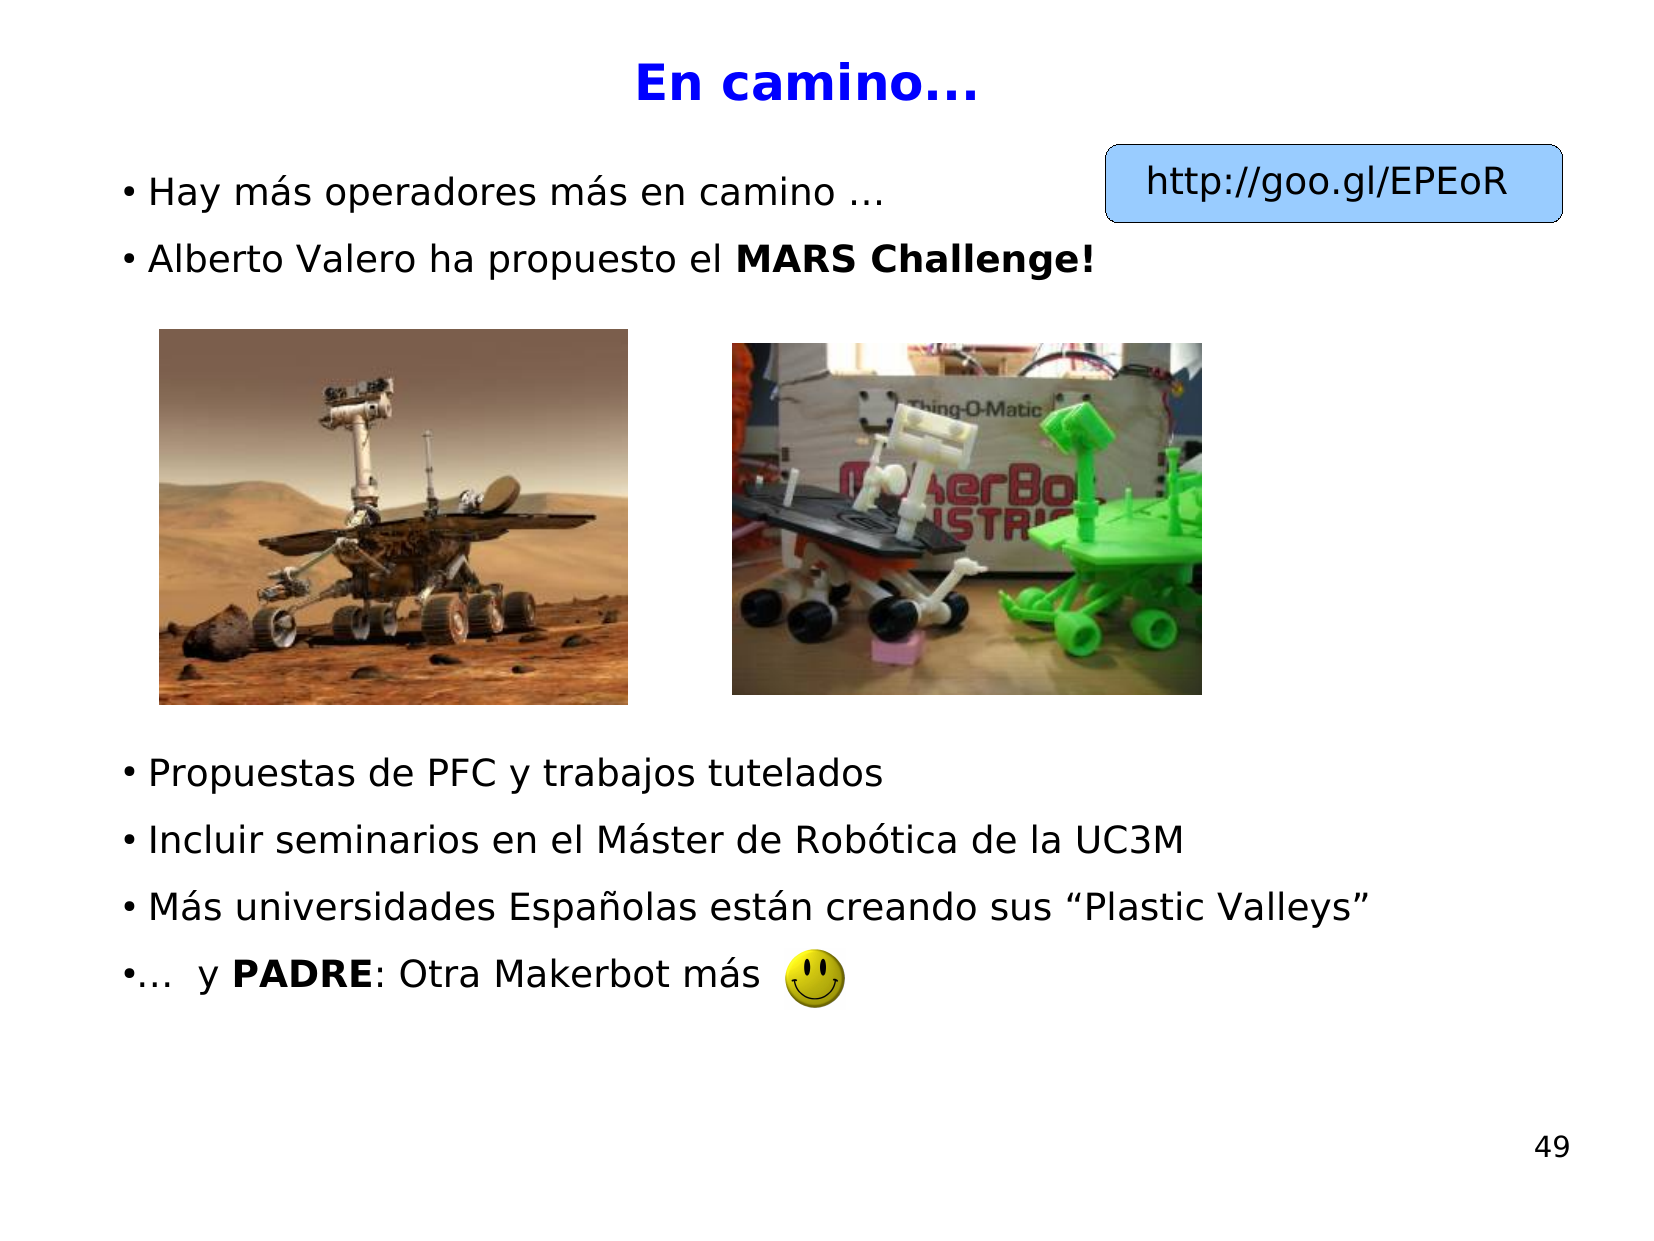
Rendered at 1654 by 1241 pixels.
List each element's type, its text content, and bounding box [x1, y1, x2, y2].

text_box En camino... [619, 46, 997, 120]
picture [732, 343, 1202, 695]
text_box Hay más operadores más en camino … Alberto Valero ha propuesto el MARS Challenge! [108, 163, 1246, 294]
text_box Propuestas de PFC y trabajos tutelados Incluir seminarios en el Máster de Robótica de la UC3M Más universidades Españolas están creando sus “Plastic Valleys” … y PADRE: Otra Makerbot más [108, 744, 1452, 1004]
picture [784, 948, 846, 1010]
text_box http://goo.gl/EPEoR [1130, 152, 1539, 211]
text_box [1105, 144, 1563, 223]
picture [159, 329, 628, 705]
